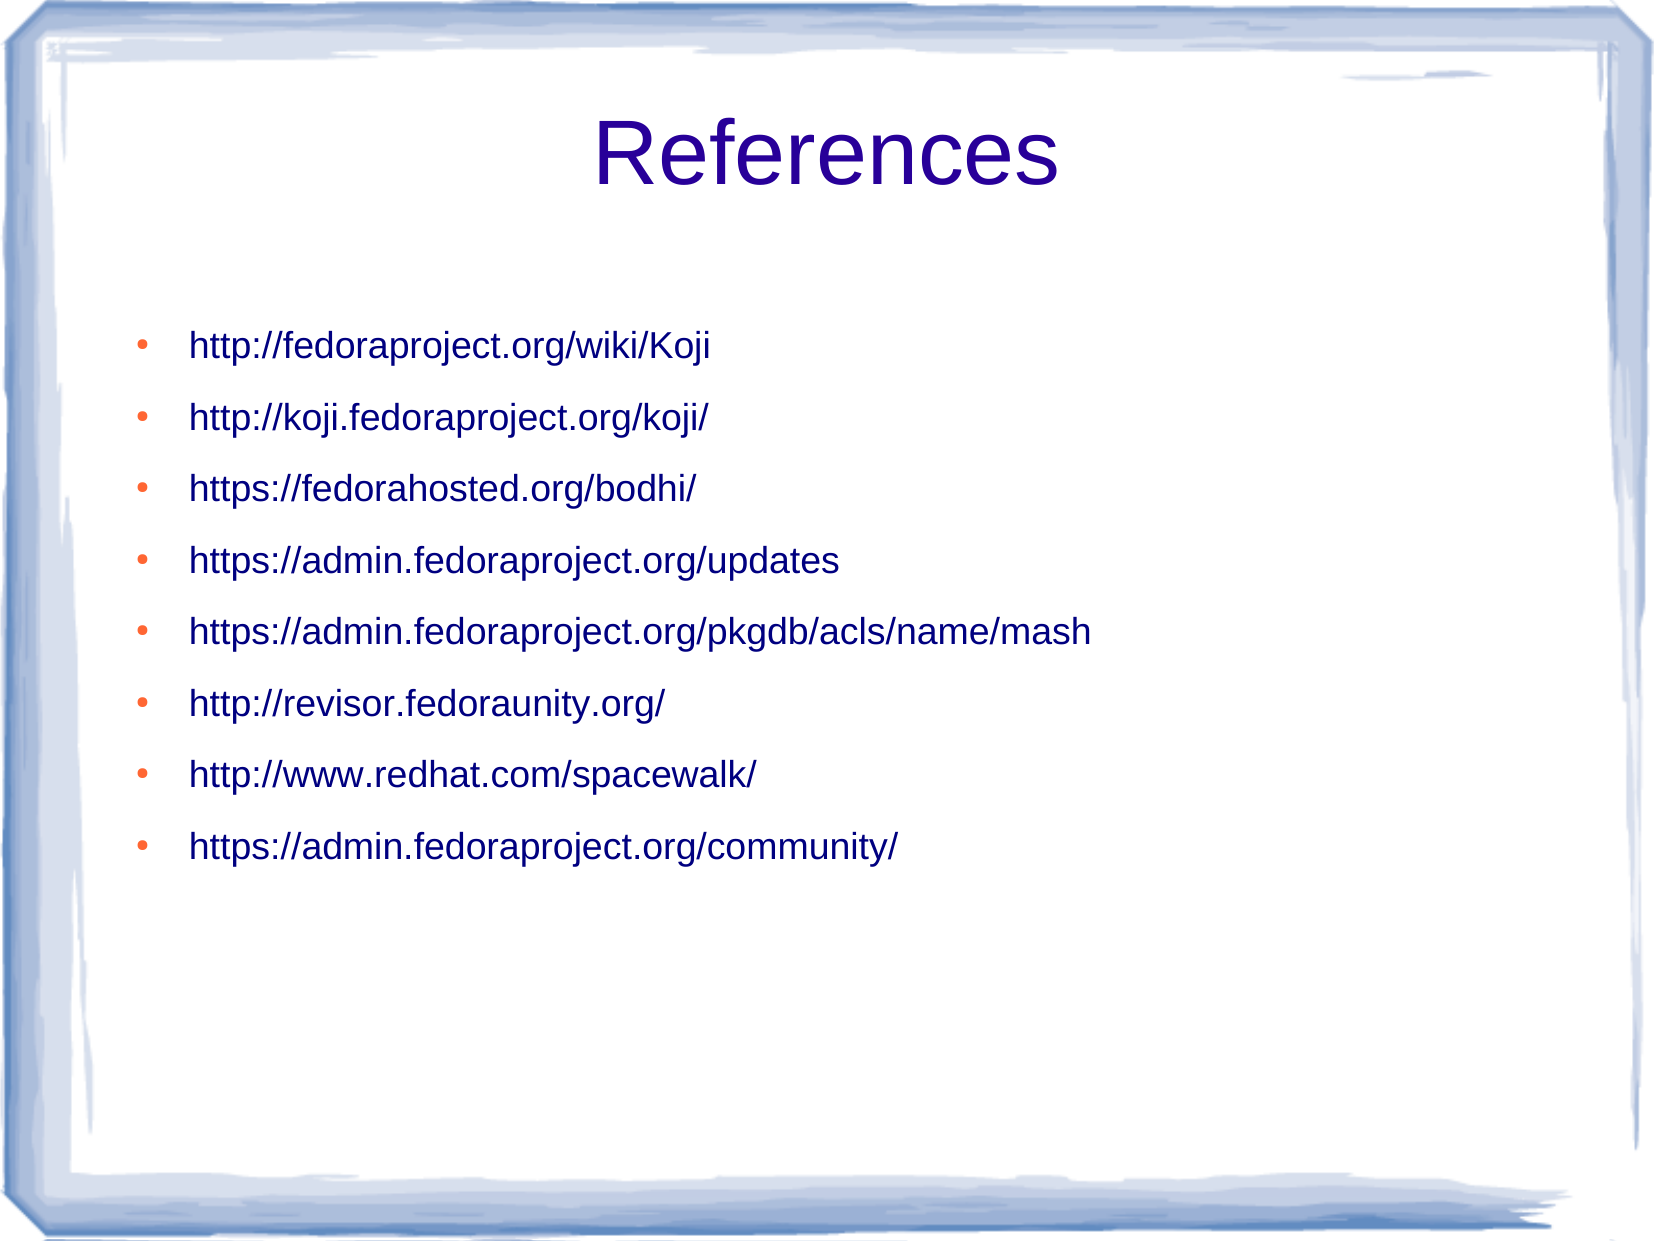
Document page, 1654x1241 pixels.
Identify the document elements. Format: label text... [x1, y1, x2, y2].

picture [0, 0, 1654, 1241]
list http://fedoraproject.org/wiki/Koji http://koji.fedoraproject.org/koji/ https://fedorahosted.org/bodhi/ https://admin.fedoraproject.org/updates https://admin.fedoraproject.org/pkgdb/acls/name/mash http://revisor.fedoraunity.org/ http://www.redhat.com/spacewalk/ https://admin.fedoraproject.org/community/ [118, 324, 1571, 990]
title References [82, 49, 1571, 257]
